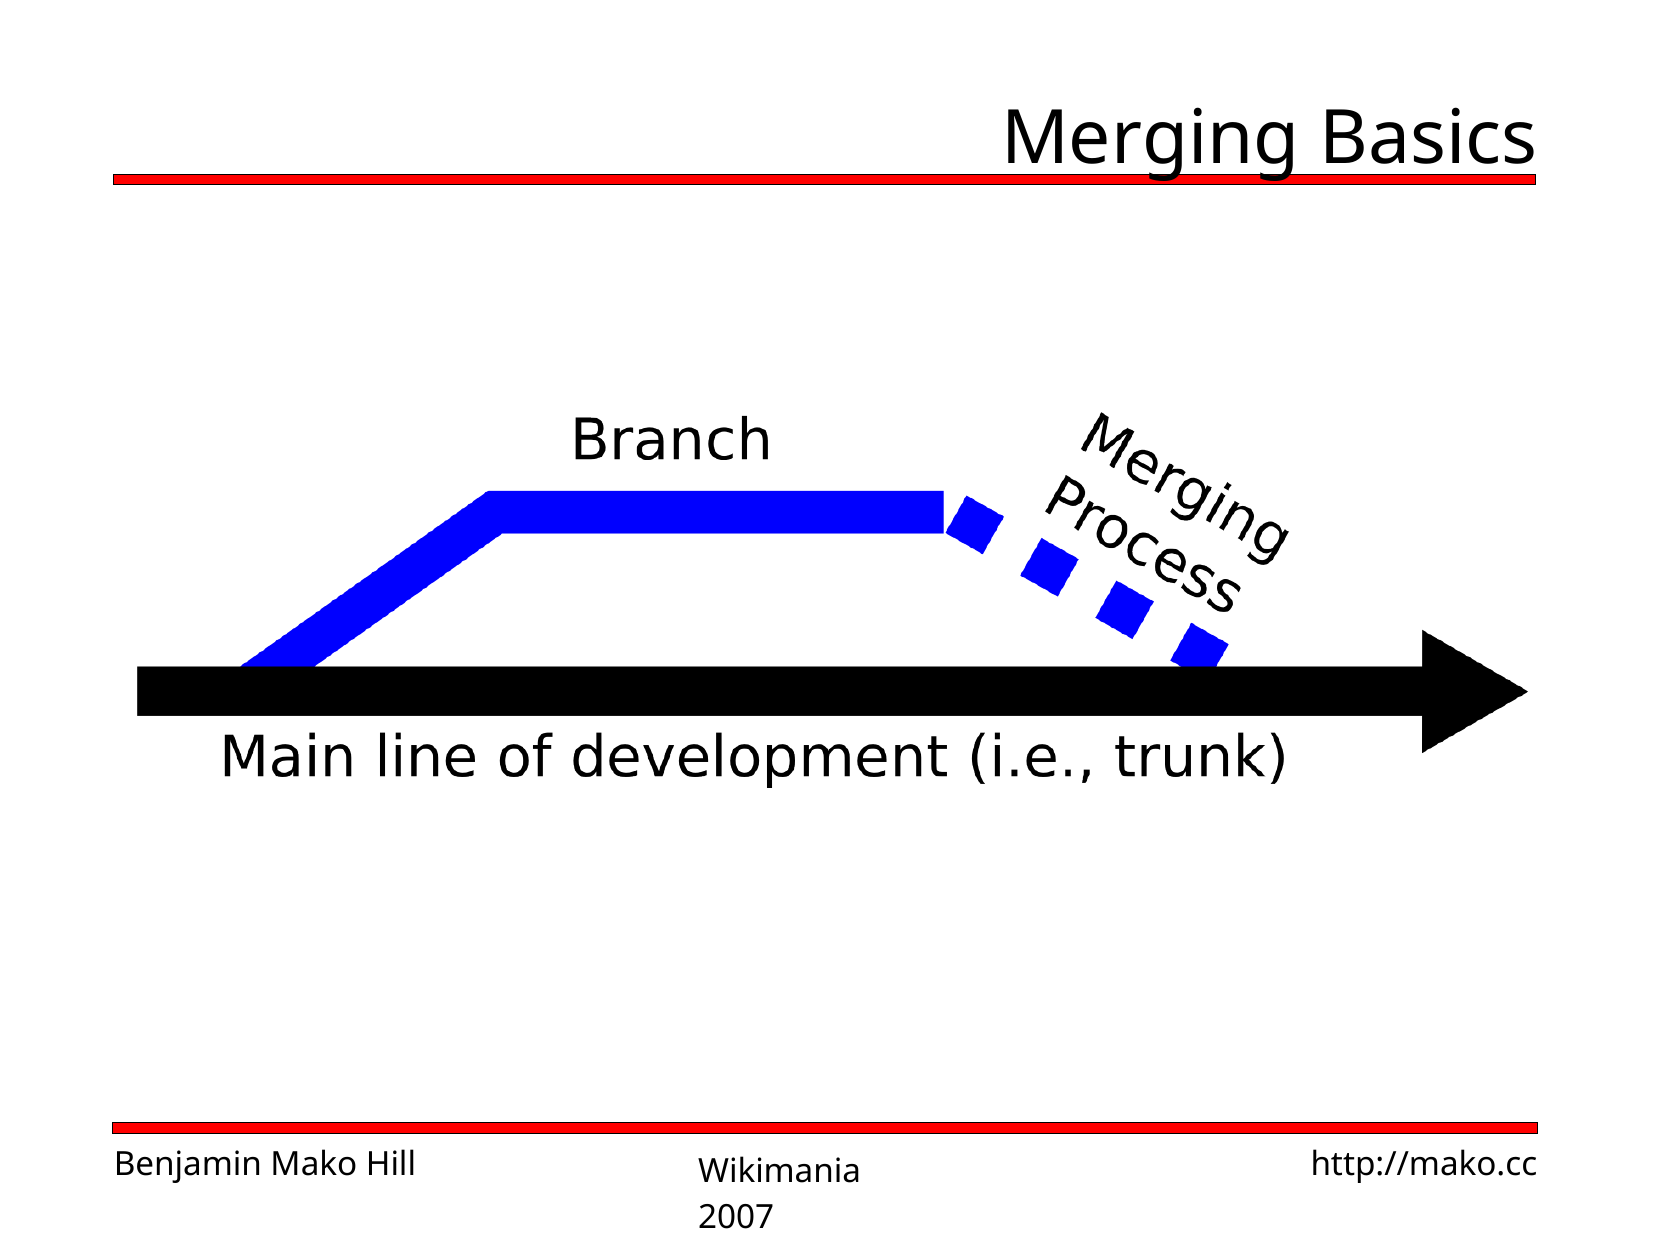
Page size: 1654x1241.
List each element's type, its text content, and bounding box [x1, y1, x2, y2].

picture [112, 412, 1539, 788]
title Merging Basics [125, 70, 1538, 198]
